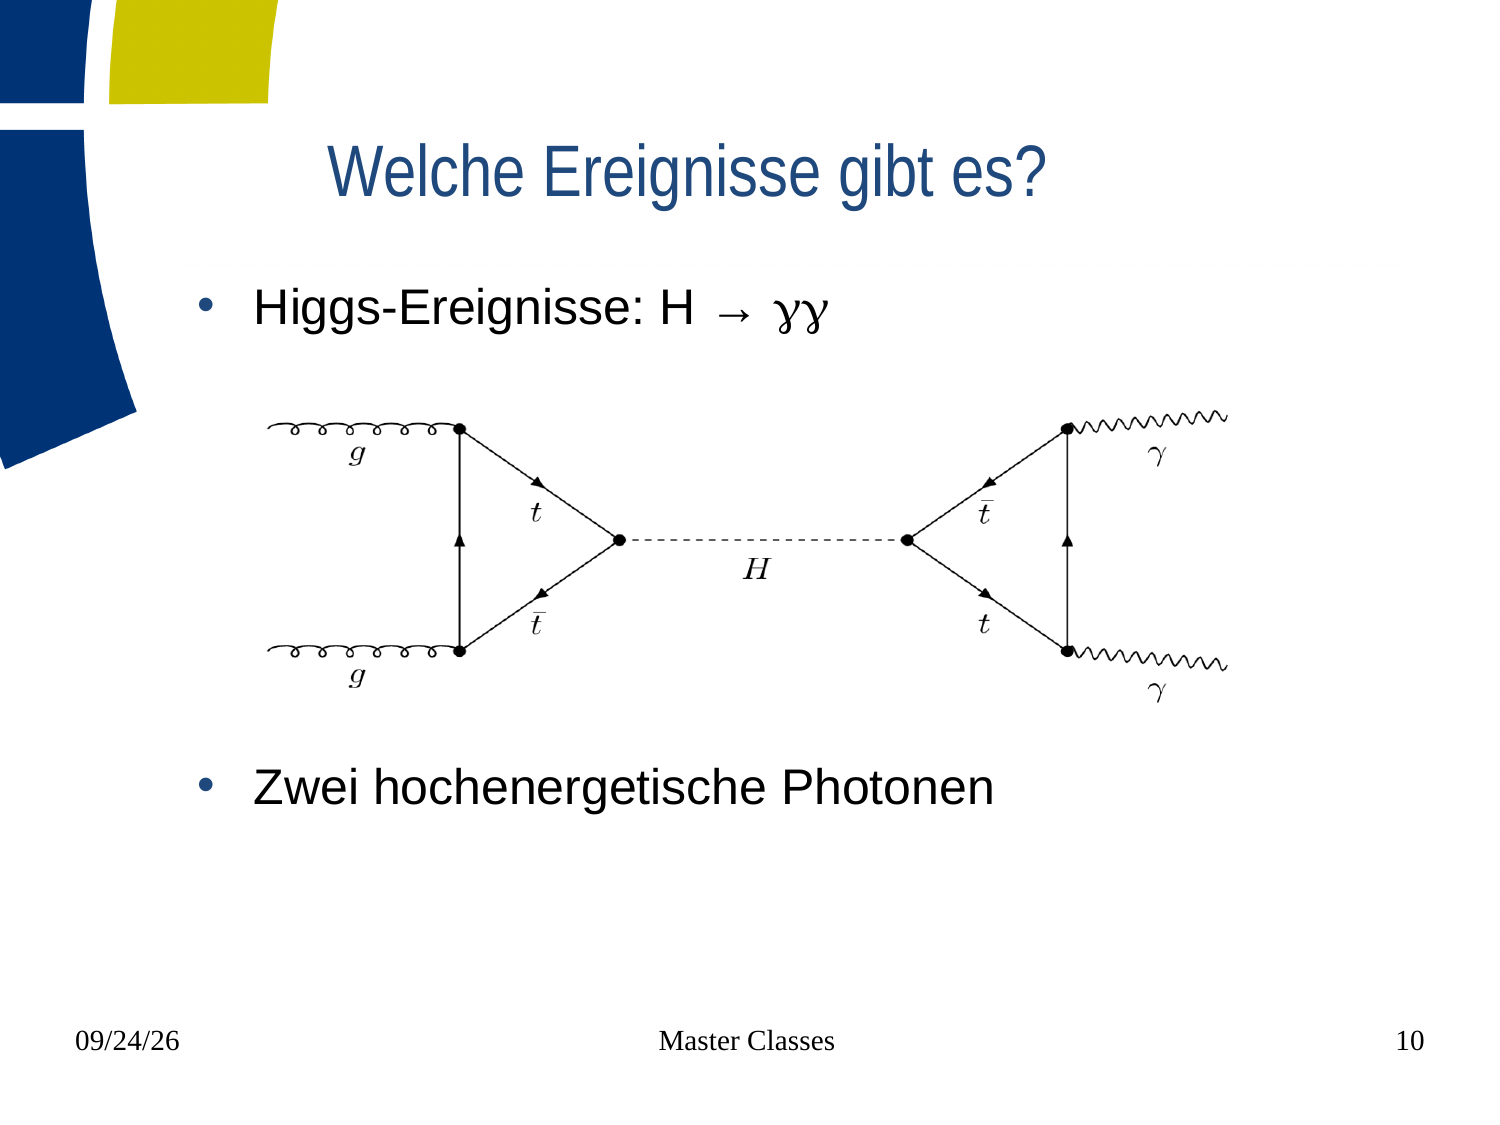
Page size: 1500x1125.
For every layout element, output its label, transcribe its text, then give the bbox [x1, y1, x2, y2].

picture [0, 0, 1500, 1125]
title Welche Ereignisse gibt es? [312, 101, 1400, 233]
text_box Higgs-Ereignisse: H → γγ Zwei hochenergetische Photonen [183, 267, 1400, 920]
